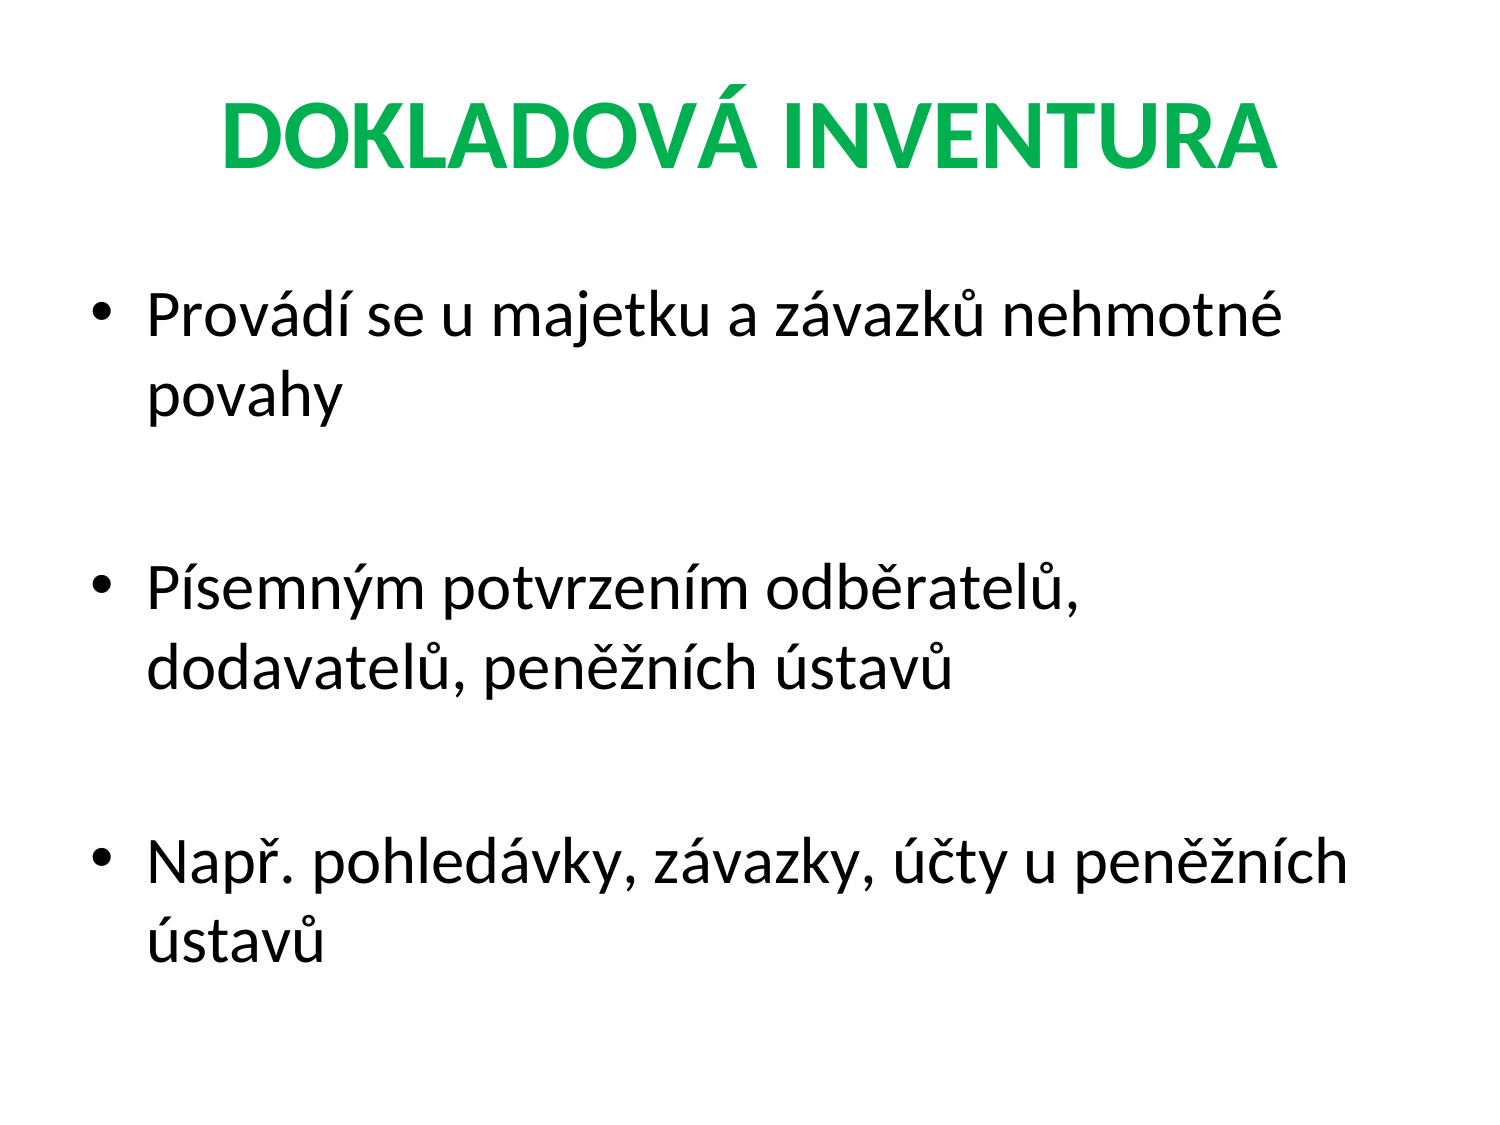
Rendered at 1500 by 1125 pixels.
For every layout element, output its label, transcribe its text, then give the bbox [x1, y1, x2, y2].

list Provádí se u majetku a závazků nehmotné povahy Písemným potvrzením odběratelů, dodavatelů, peněžních ústavů Např. pohledávky, závazky, účty u peněžních ústavů [75, 262, 1426, 1081]
title DOKLADOVÁ INVENTURA [75, 0, 1426, 262]
